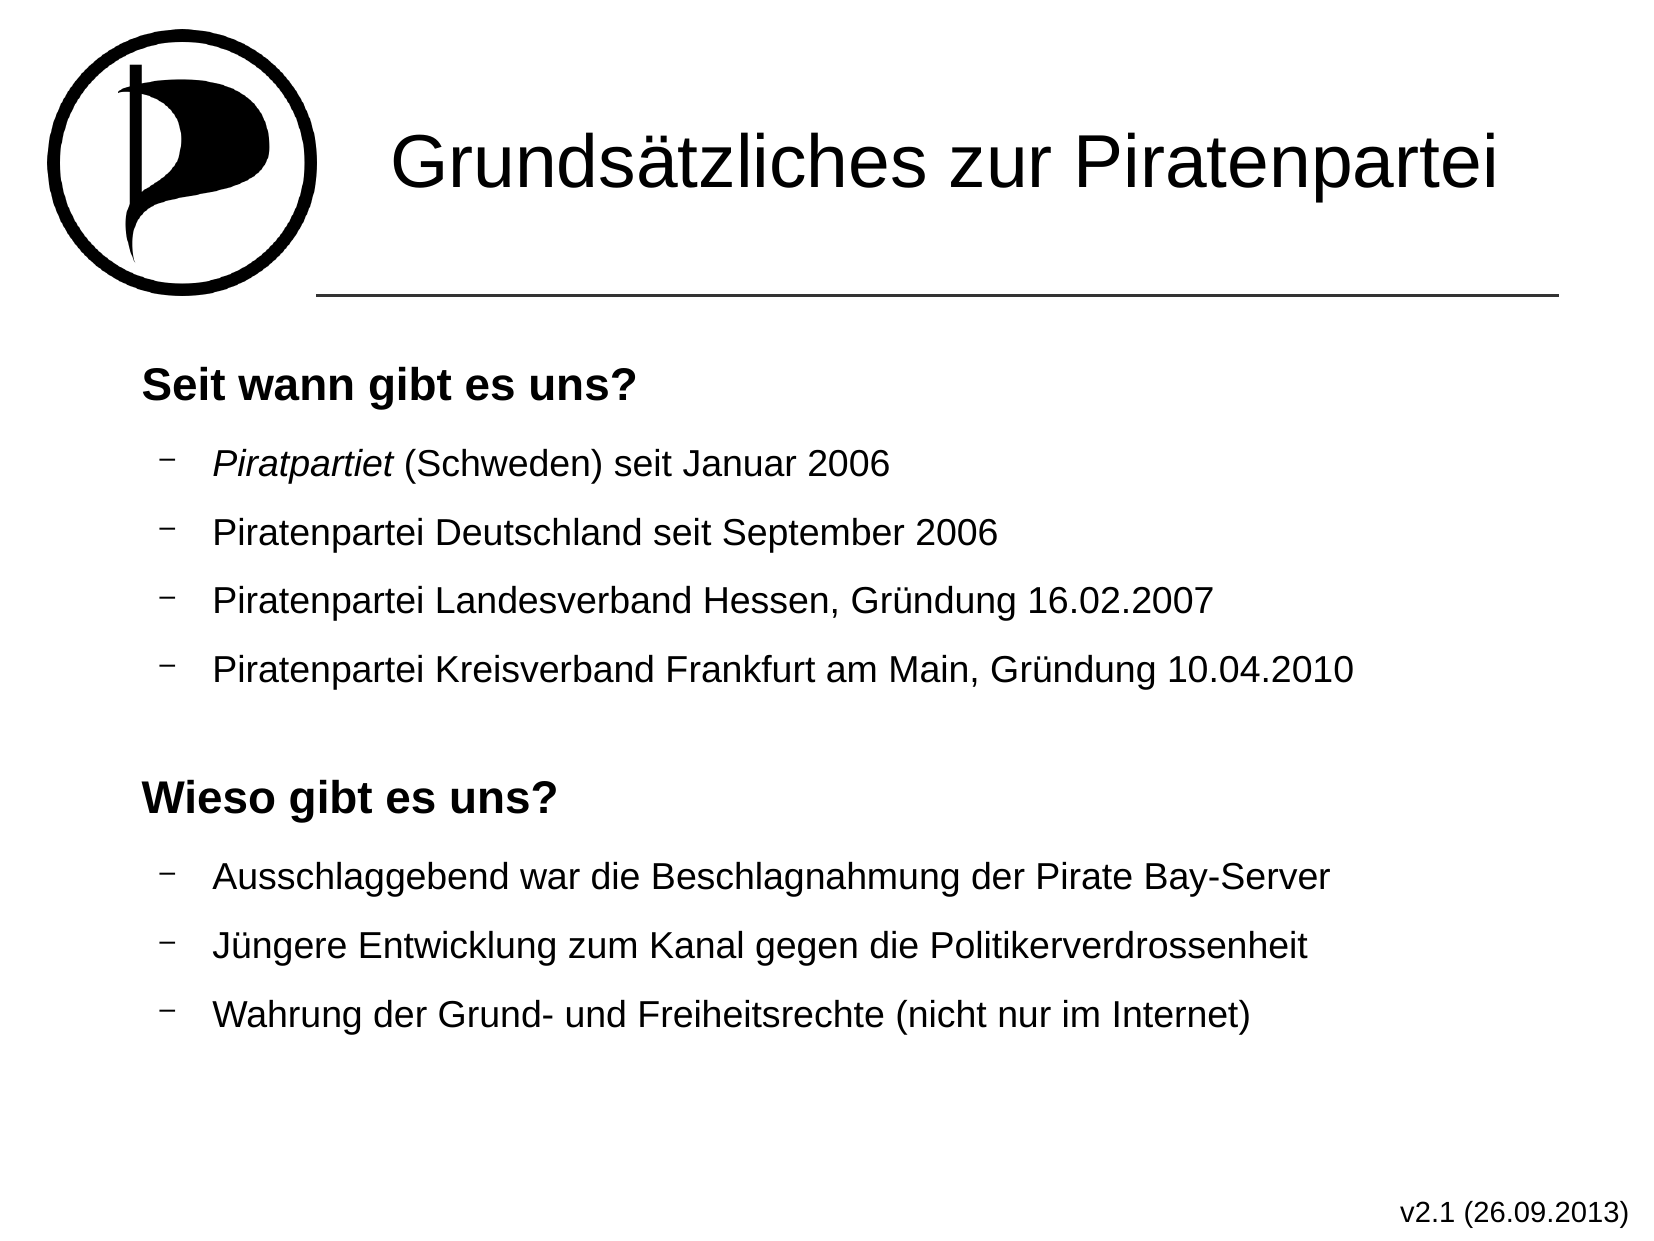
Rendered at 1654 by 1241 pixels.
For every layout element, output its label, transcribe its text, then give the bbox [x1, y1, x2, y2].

list v2.1 (26.09.2013) [1358, 1192, 1654, 1241]
list Seit wann gibt es uns? Piratpartiet (Schweden) seit Januar 2006 Piratenpartei Deutschland seit September 2006 Piratenpartei Landesverband Hessen, Gründung 16.02.2007 Piratenpartei Kreisverband Frankfurt am Main, Gründung 10.04.2010 Wieso gibt es uns? Ausschlaggebend war die Beschlagnahmung der Pirate Bay-Server Jüngere Entwicklung zum Kanal gegen die Politikerverdrossenheit Wahrung der Grund- und Freiheitsrechte (nicht nur im Internet) [70, 354, 1583, 1182]
picture [47, 29, 317, 296]
title Grundsätzliches zur Piratenpartei [342, 54, 1548, 262]
